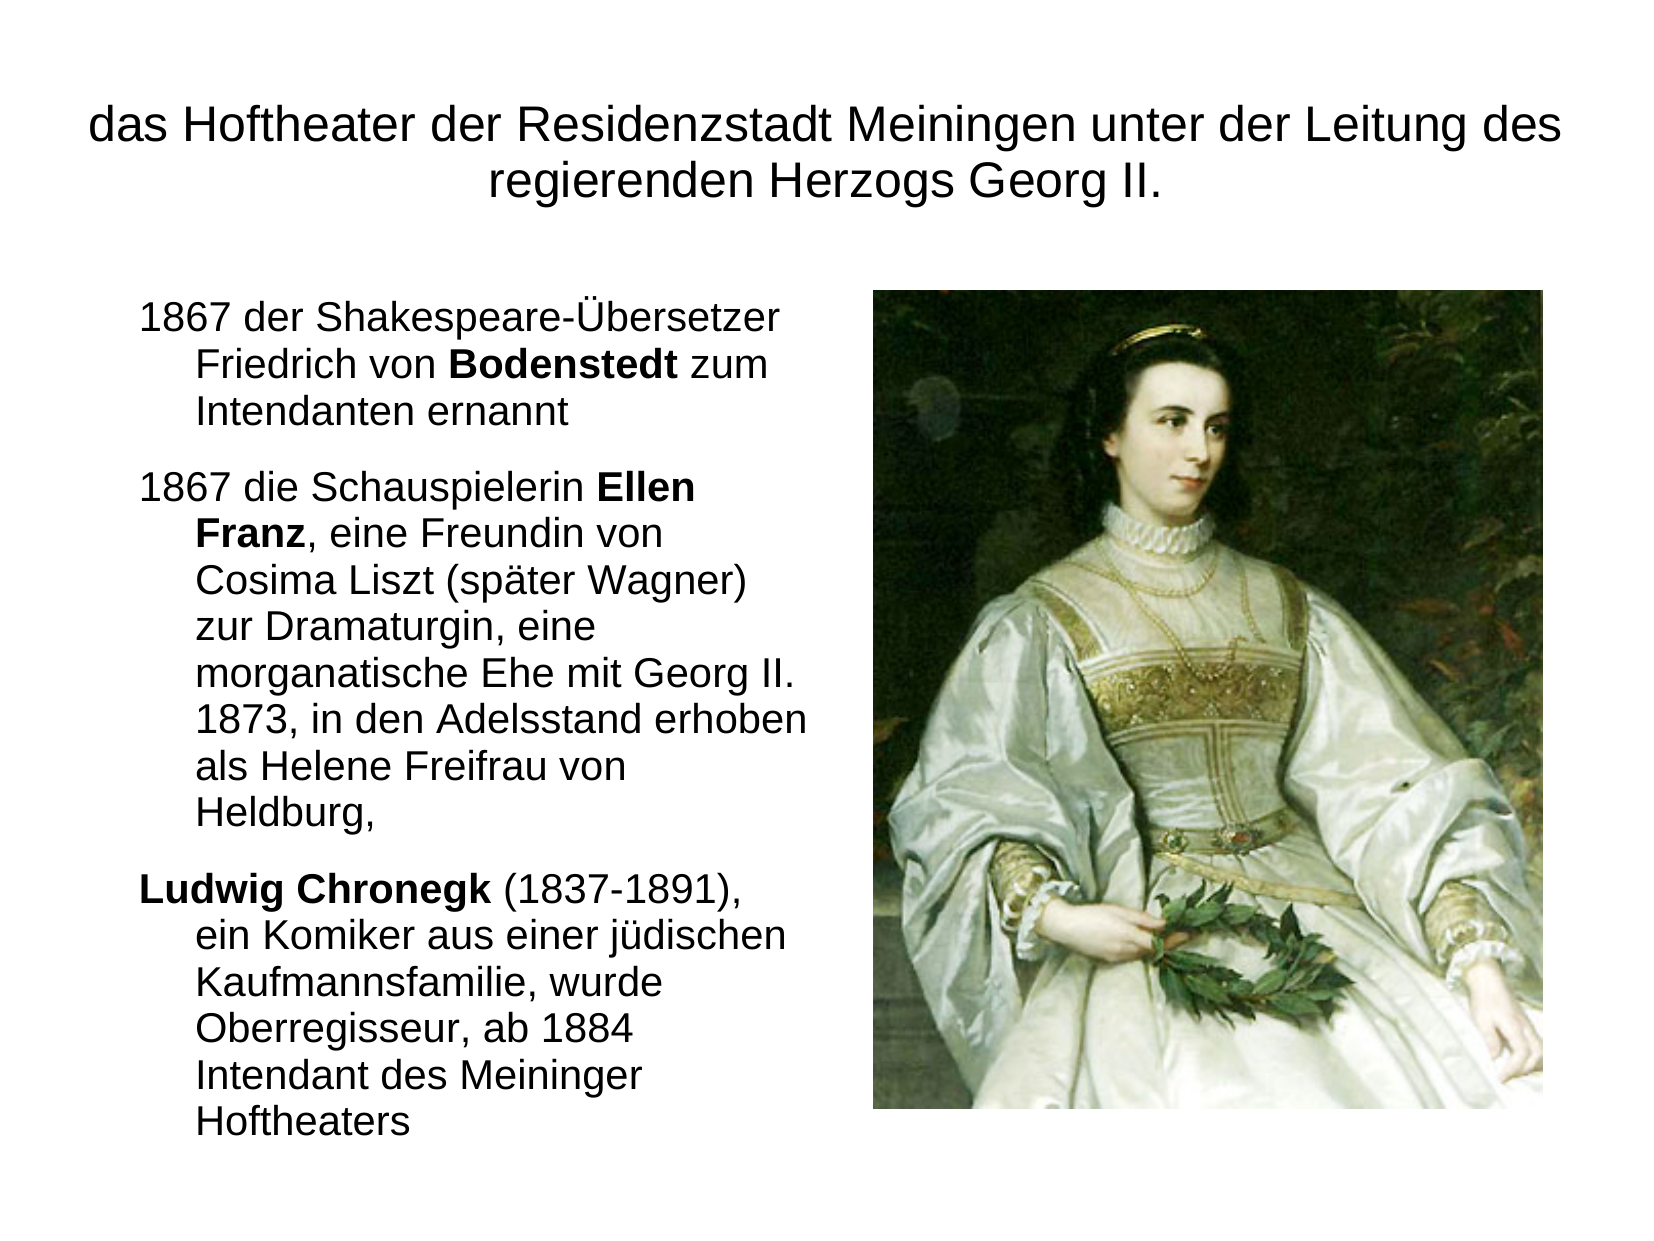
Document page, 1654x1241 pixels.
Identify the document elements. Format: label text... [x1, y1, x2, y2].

picture [873, 290, 1543, 1109]
title das Hoftheater der Residenzstadt Meiningen unter der Leitung des regierenden Herzogs Georg II. [82, 49, 1571, 257]
list 1867 der Shakespeare-Übersetzer Friedrich von Bodenstedt zum Intendanten ernannt 1867 die Schauspielerin Ellen Franz, eine Freundin von Cosima Liszt (später Wagner) zur Dramaturgin, eine morganatische Ehe mit Georg II. 1873, in den Adelsstand erhoben als Helene Freifrau von Heldburg, Ludwig Chronegk (1837-1891), ein Komiker aus einer jüdischen Kaufmannsfamilie, wurde Oberregisseur, ab 1884 Intendant des Meininger Hoftheaters [82, 290, 809, 1223]
